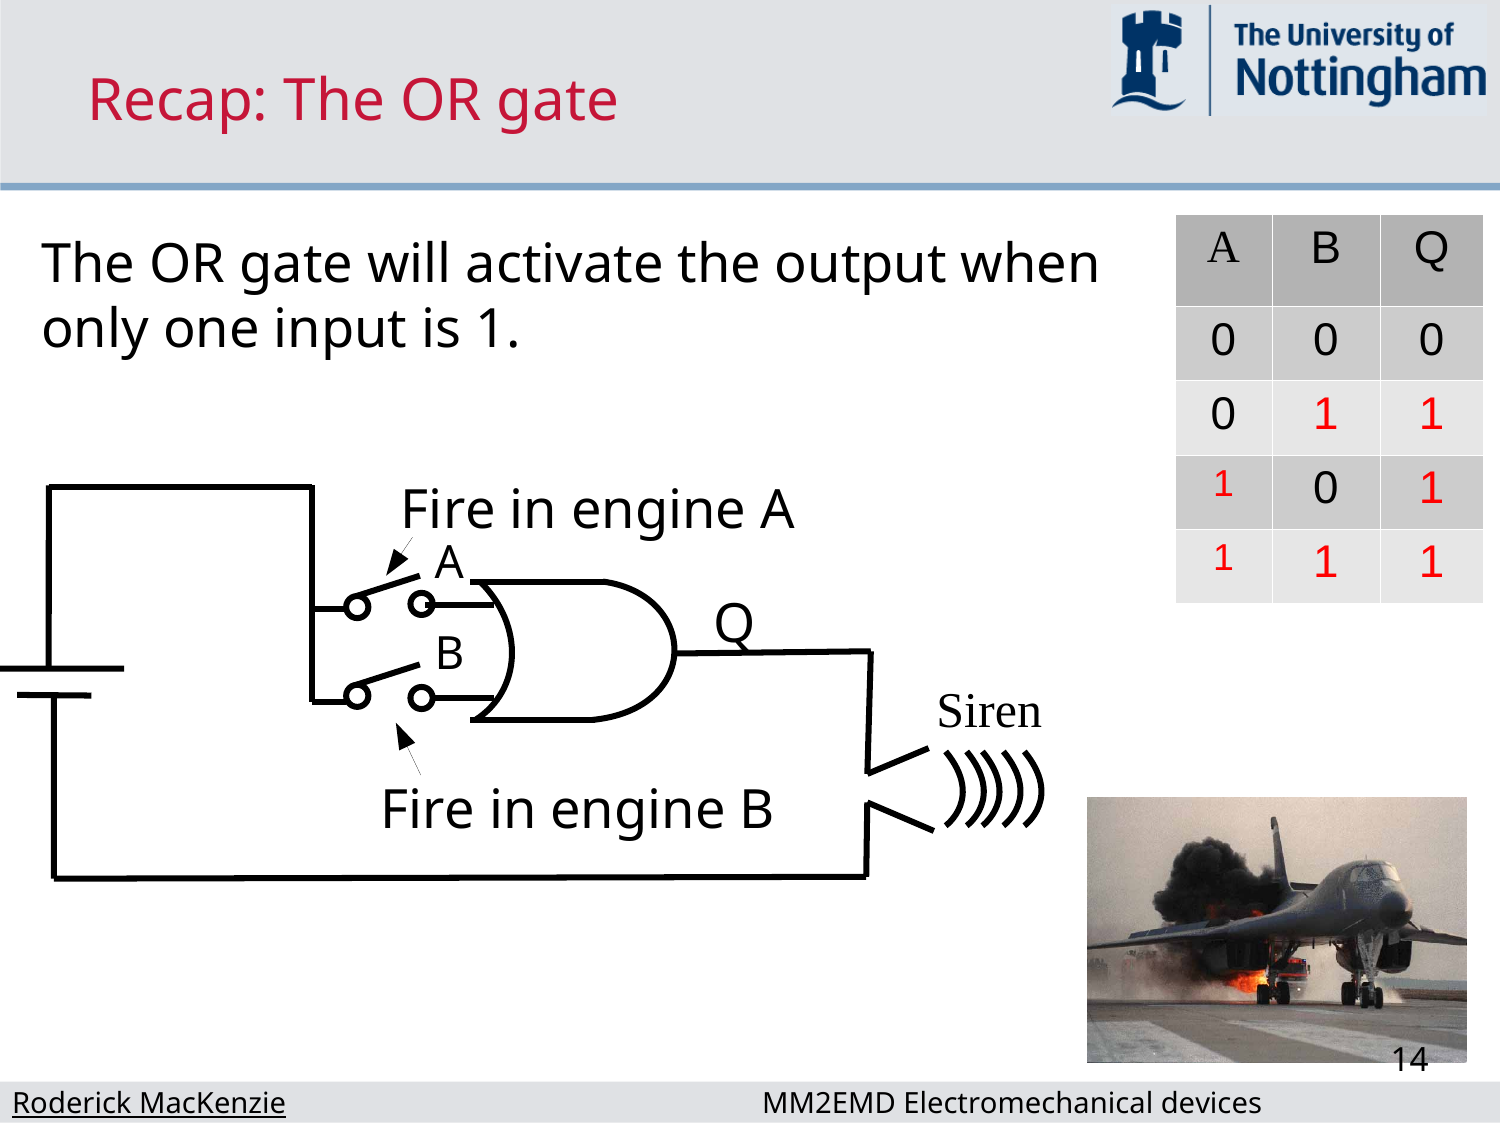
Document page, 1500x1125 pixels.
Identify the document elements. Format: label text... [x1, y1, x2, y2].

table_cell 0 [1273, 307, 1380, 380]
text_box Q [698, 580, 758, 661]
text_box B [419, 616, 479, 687]
table_cell 0 [1176, 381, 1272, 455]
text_box Fire in engine A [386, 466, 837, 547]
table_cell 1 [1381, 530, 1483, 603]
table_header Q [1381, 215, 1483, 306]
picture [1111, 4, 1487, 116]
text_box The OR gate will activate the output when only one input is 1. [26, 220, 1175, 431]
table_cell 1 [1176, 530, 1272, 603]
text_box Siren [921, 670, 1058, 746]
table_header B [1273, 215, 1380, 306]
table_cell 1 [1176, 456, 1272, 529]
table_cell 0 [1273, 456, 1380, 529]
table_cell 1 [1381, 381, 1483, 455]
table_cell 0 [1381, 307, 1483, 380]
picture [1087, 797, 1467, 1063]
table_cell 1 [1273, 381, 1380, 455]
table_cell 1 [1381, 456, 1483, 529]
table_cell 0 [1176, 307, 1272, 380]
text_box Fire in engine B [365, 766, 816, 847]
text_box A [419, 525, 480, 597]
text_box <number> [1375, 1030, 1500, 1101]
table_header A [1176, 215, 1272, 306]
title Recap: The OR gate [72, 45, 1311, 151]
table_cell 1 [1273, 530, 1380, 603]
